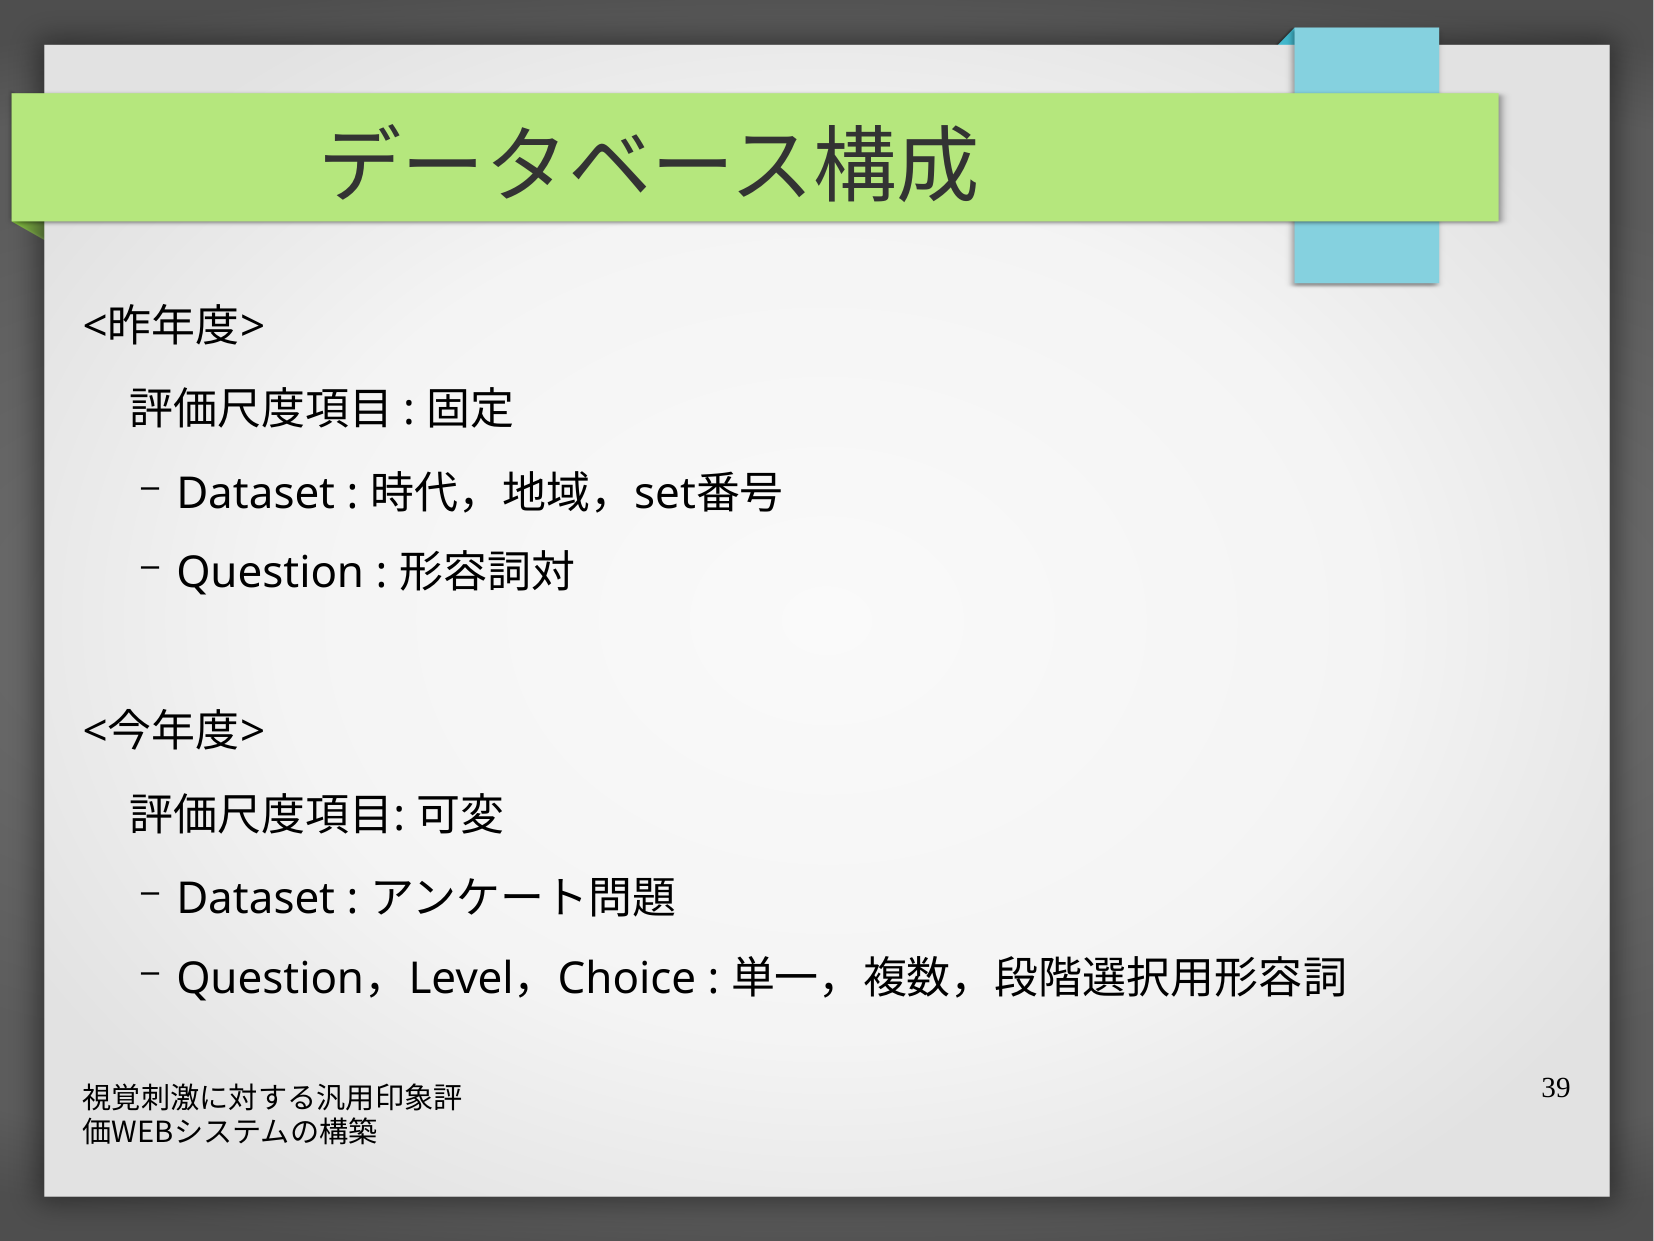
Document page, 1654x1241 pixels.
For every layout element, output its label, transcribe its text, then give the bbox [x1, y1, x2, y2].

list <昨年度> 評価尺度項目 : 固定 Dataset : 時代，地域，set番号 Question : 形容詞対 <今年度> 評価尺度項目: 可変 Dataset : アンケート問題 Question，Level，Choice : 単一，複数，段階選択用形容詞 [82, 290, 1630, 1010]
title データベース構成 [70, 106, 1229, 213]
picture [0, 0, 1654, 1241]
